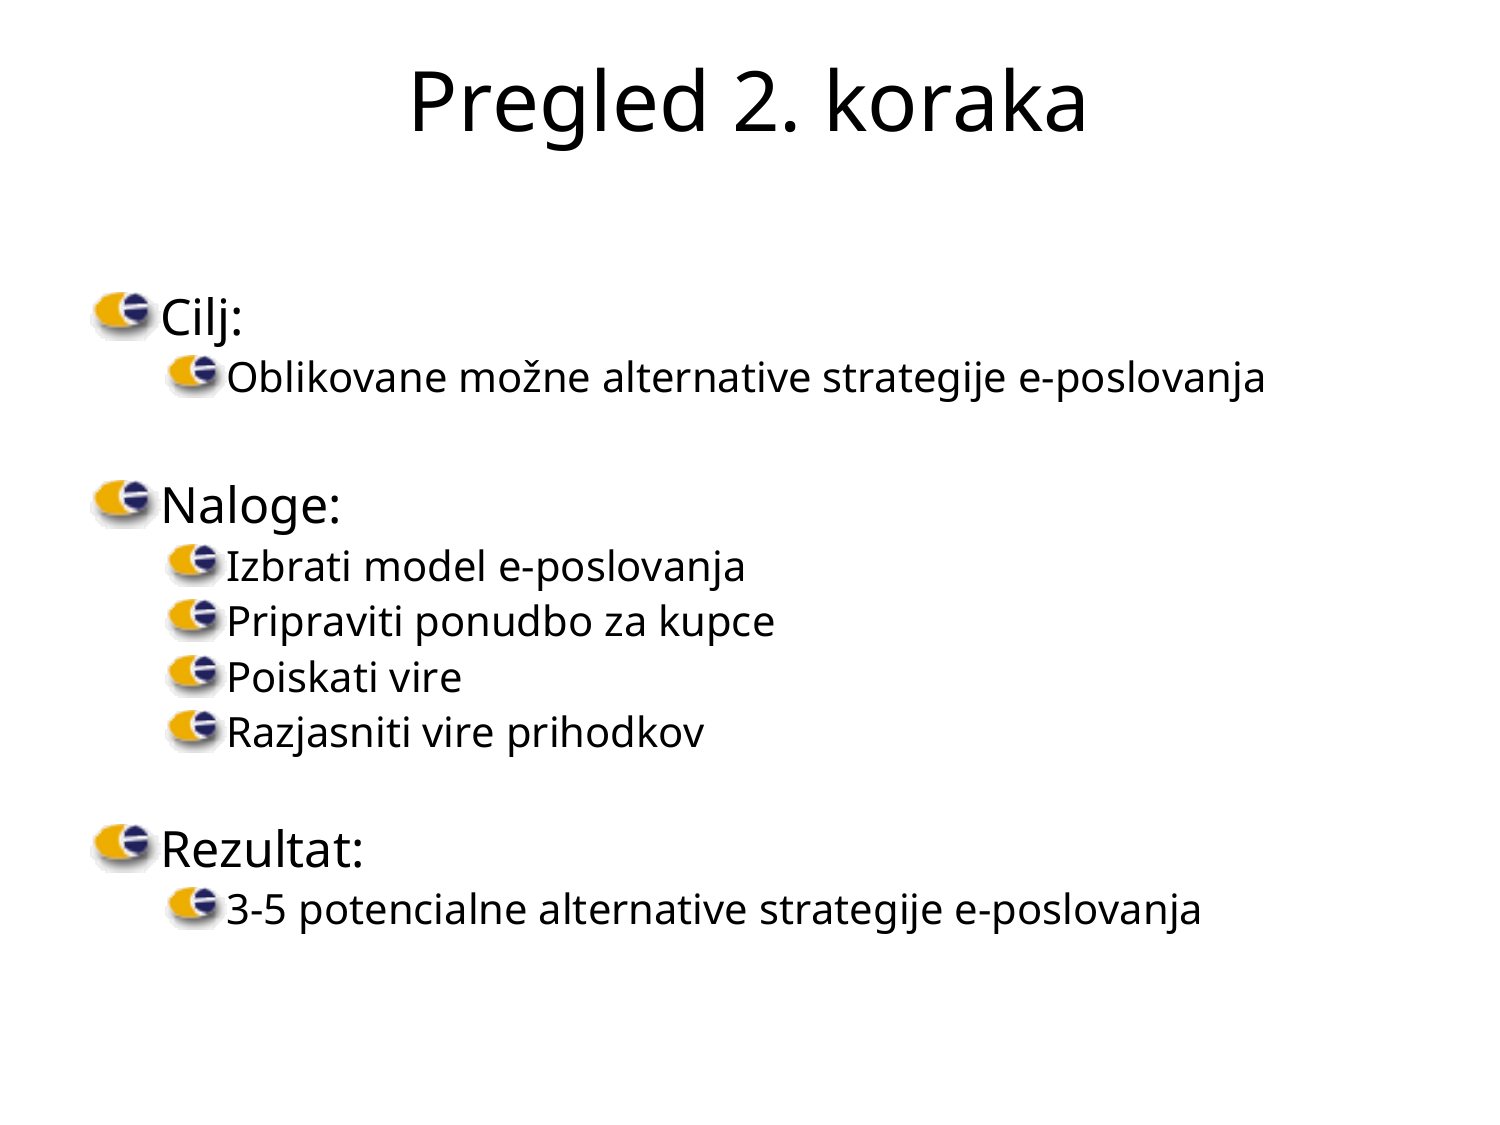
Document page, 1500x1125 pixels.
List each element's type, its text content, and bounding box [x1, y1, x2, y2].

title Pregled 2. koraka [38, 40, 1461, 157]
list Cilj: Oblikovane možne alternative strategije e-poslovanja Naloge: Izbrati model e-poslovanja Pripraviti ponudbo za kupce Poiskati vire Razjasniti vire prihodkov Rezultat: 3-5 potencialne alternative strategije e-poslovanja [74, 284, 1417, 997]
